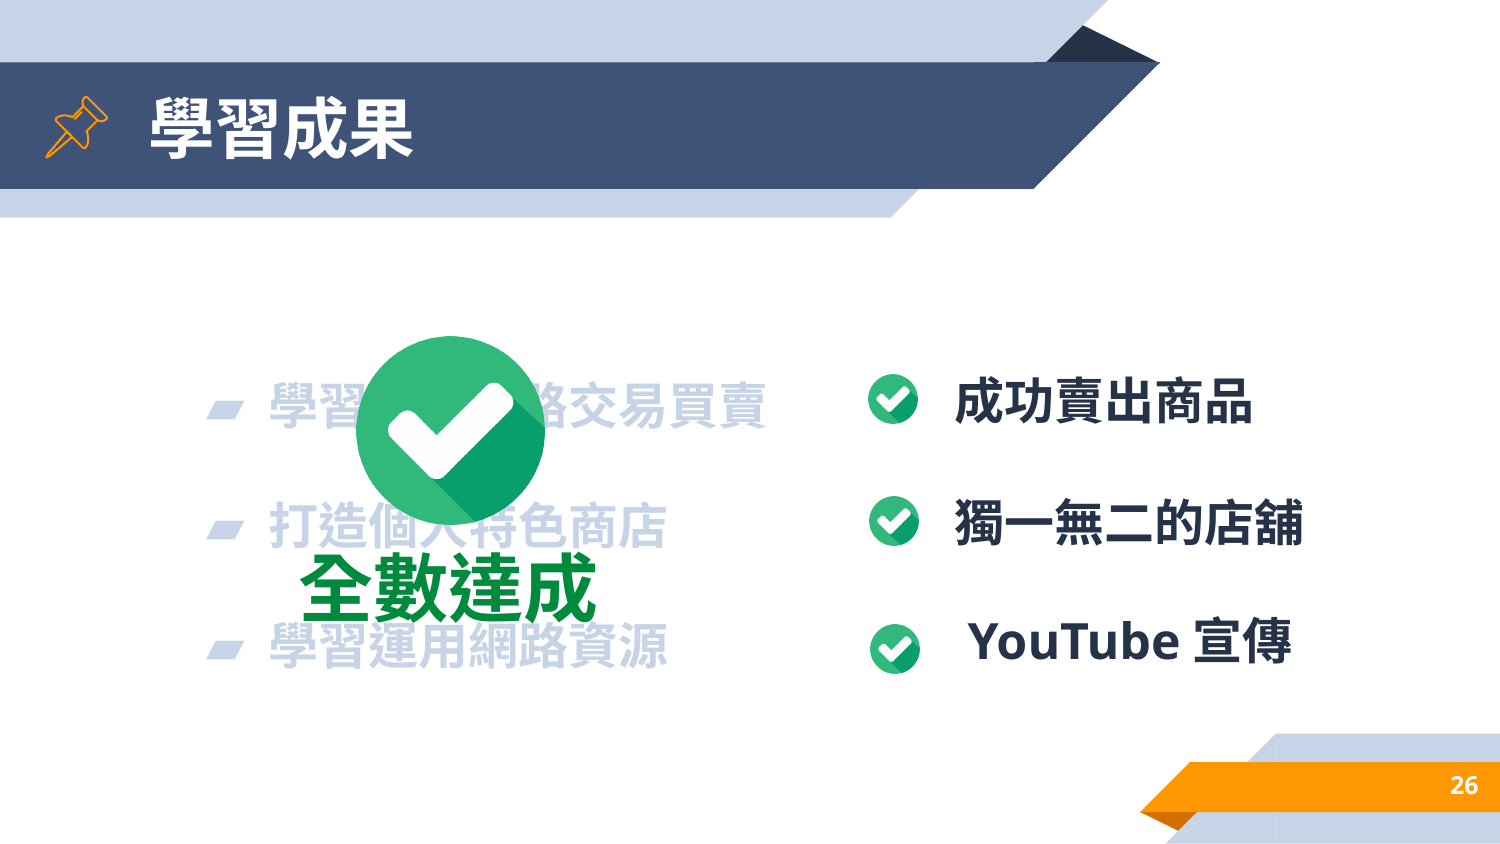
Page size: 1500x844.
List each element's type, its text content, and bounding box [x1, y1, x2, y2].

picture [870, 624, 920, 674]
slide_number <編號> [1249, 760, 1494, 813]
text_box 全數達成 [283, 533, 704, 639]
title 學習成果 [133, 64, 1035, 190]
picture [868, 374, 918, 424]
picture [356, 336, 545, 525]
text_box YouTube宣傳 [940, 615, 1309, 665]
text_box 成功賣出商品 [927, 374, 1296, 424]
picture [869, 496, 919, 546]
list 學習運用網路交易買賣 打造個人特色商店 學習運用網路資源 [178, 399, 1250, 650]
text_box 獨一無二的店舖 [927, 496, 1387, 546]
